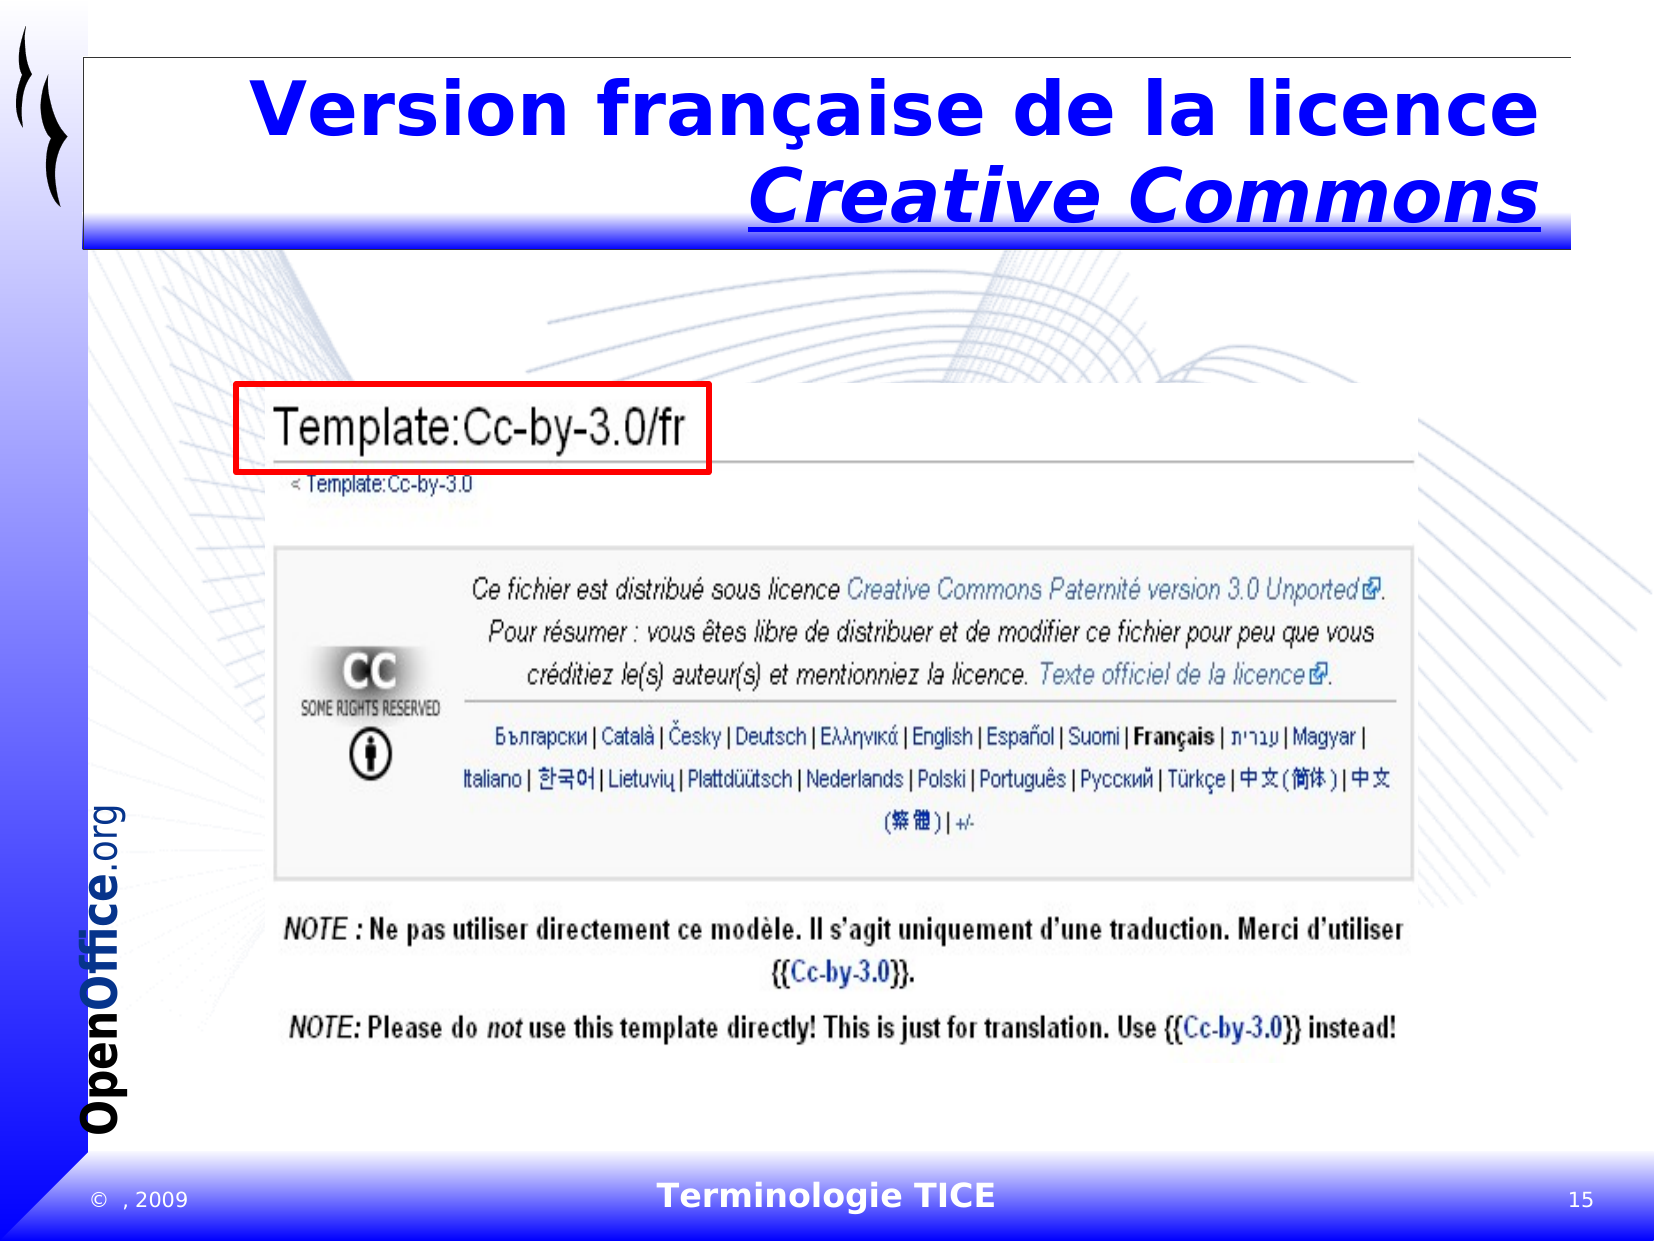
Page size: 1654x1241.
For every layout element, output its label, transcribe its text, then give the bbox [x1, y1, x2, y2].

picture [265, 383, 1418, 1063]
picture [265, 387, 706, 469]
title Version française de la licence Creative Commons [82, 56, 1571, 250]
